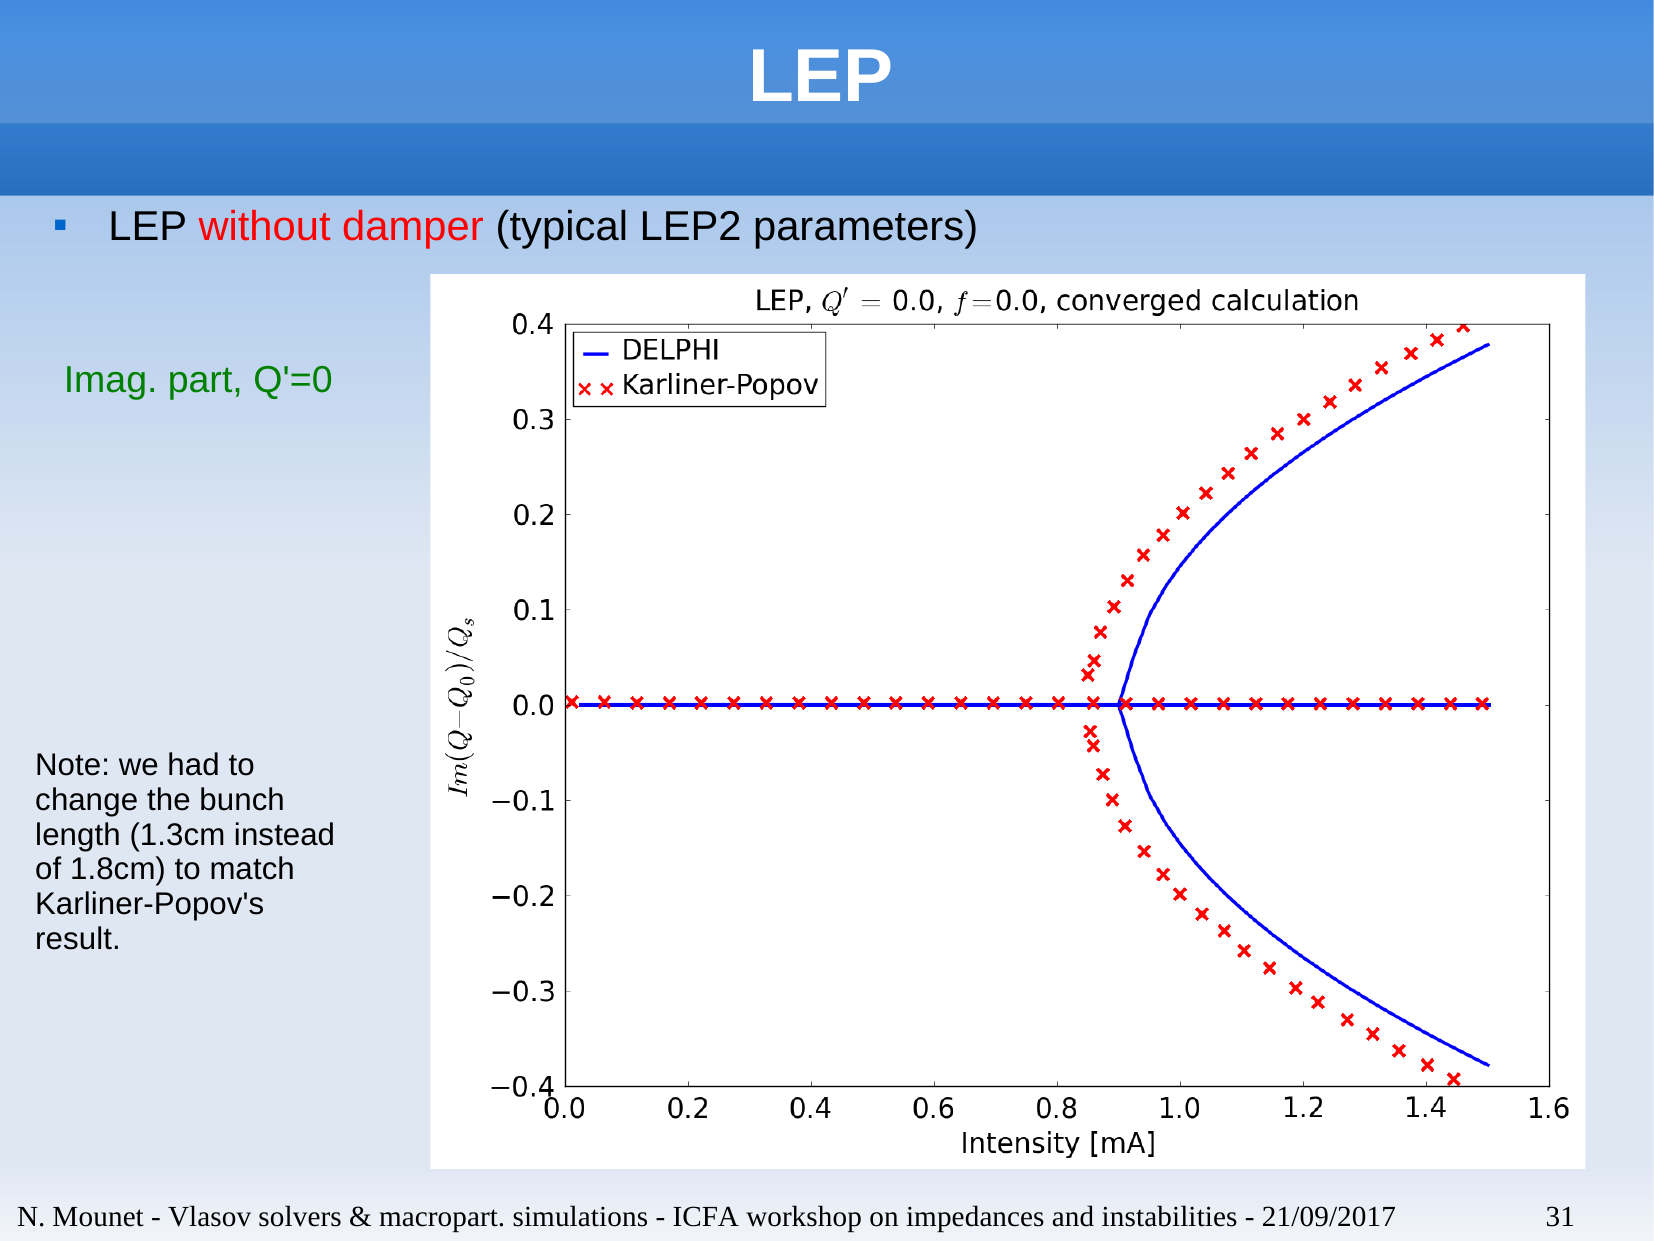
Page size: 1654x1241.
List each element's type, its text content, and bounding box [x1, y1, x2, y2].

title LEP [76, 1, 1565, 151]
list LEP without damper (typical LEP2 parameters) [37, 203, 1613, 1051]
picture [0, 0, 1654, 1241]
text_box Note: we had to change the bunch length (1.3cm instead of 1.8cm) to match Karliner-Popov's result. [20, 656, 341, 1138]
text_box Imag. part, Q'=0 [48, 350, 356, 408]
